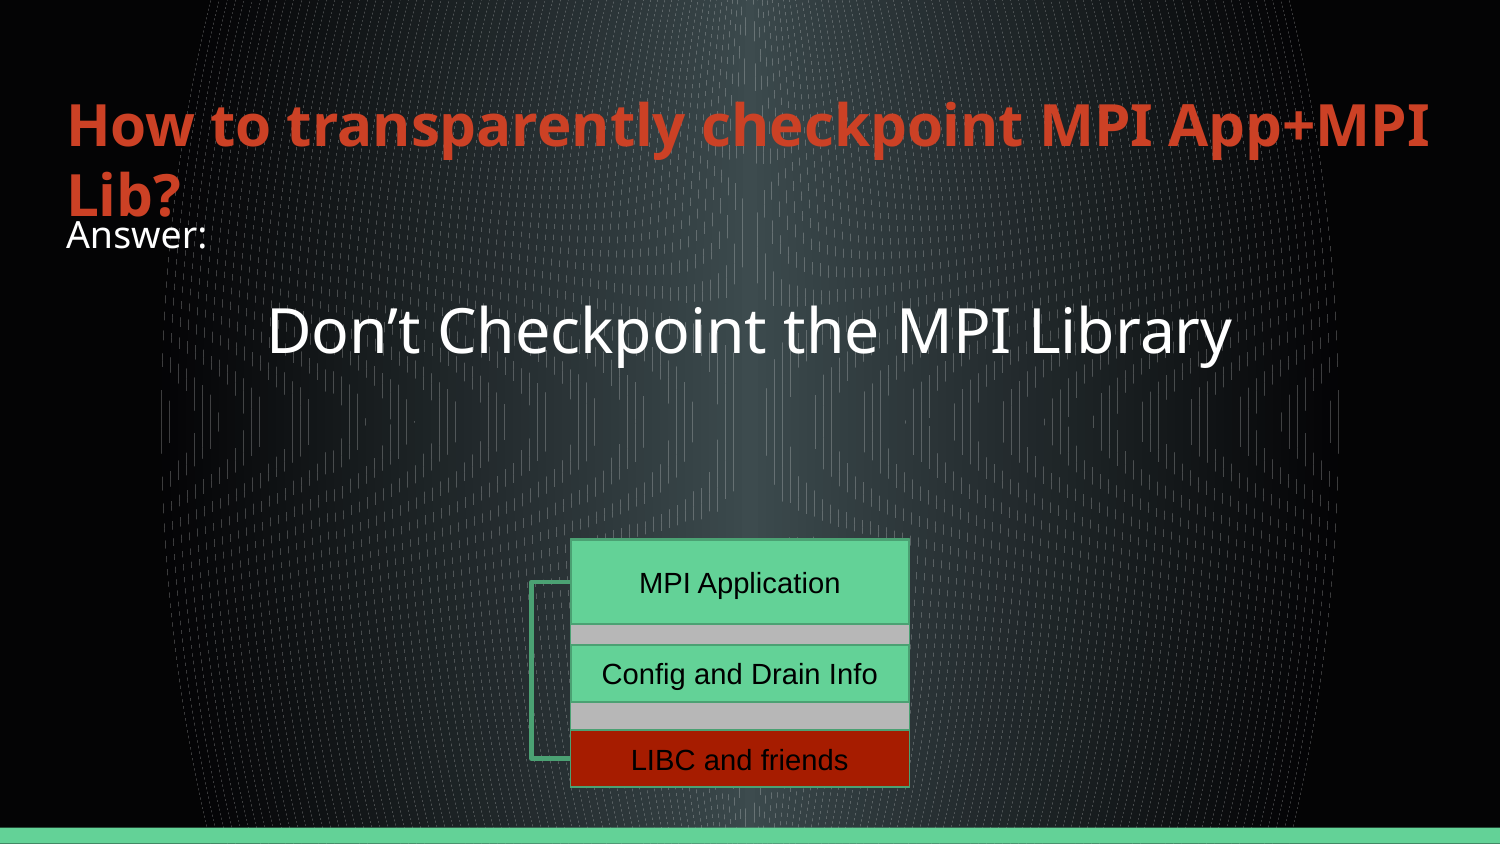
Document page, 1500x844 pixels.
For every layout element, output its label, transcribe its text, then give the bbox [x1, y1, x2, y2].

text_box [570, 538, 910, 730]
text_box MPI Application [571, 540, 909, 625]
title How to transparently checkpoint MPI App+MPI Lib? [51, 72, 1449, 167]
text_box Don’t Checkpoint the MPI Library [51, 265, 1449, 526]
text_box LIBC and friends [570, 730, 910, 788]
text_box Config and Drain Info [571, 644, 909, 702]
list Answer: [51, 189, 1449, 265]
